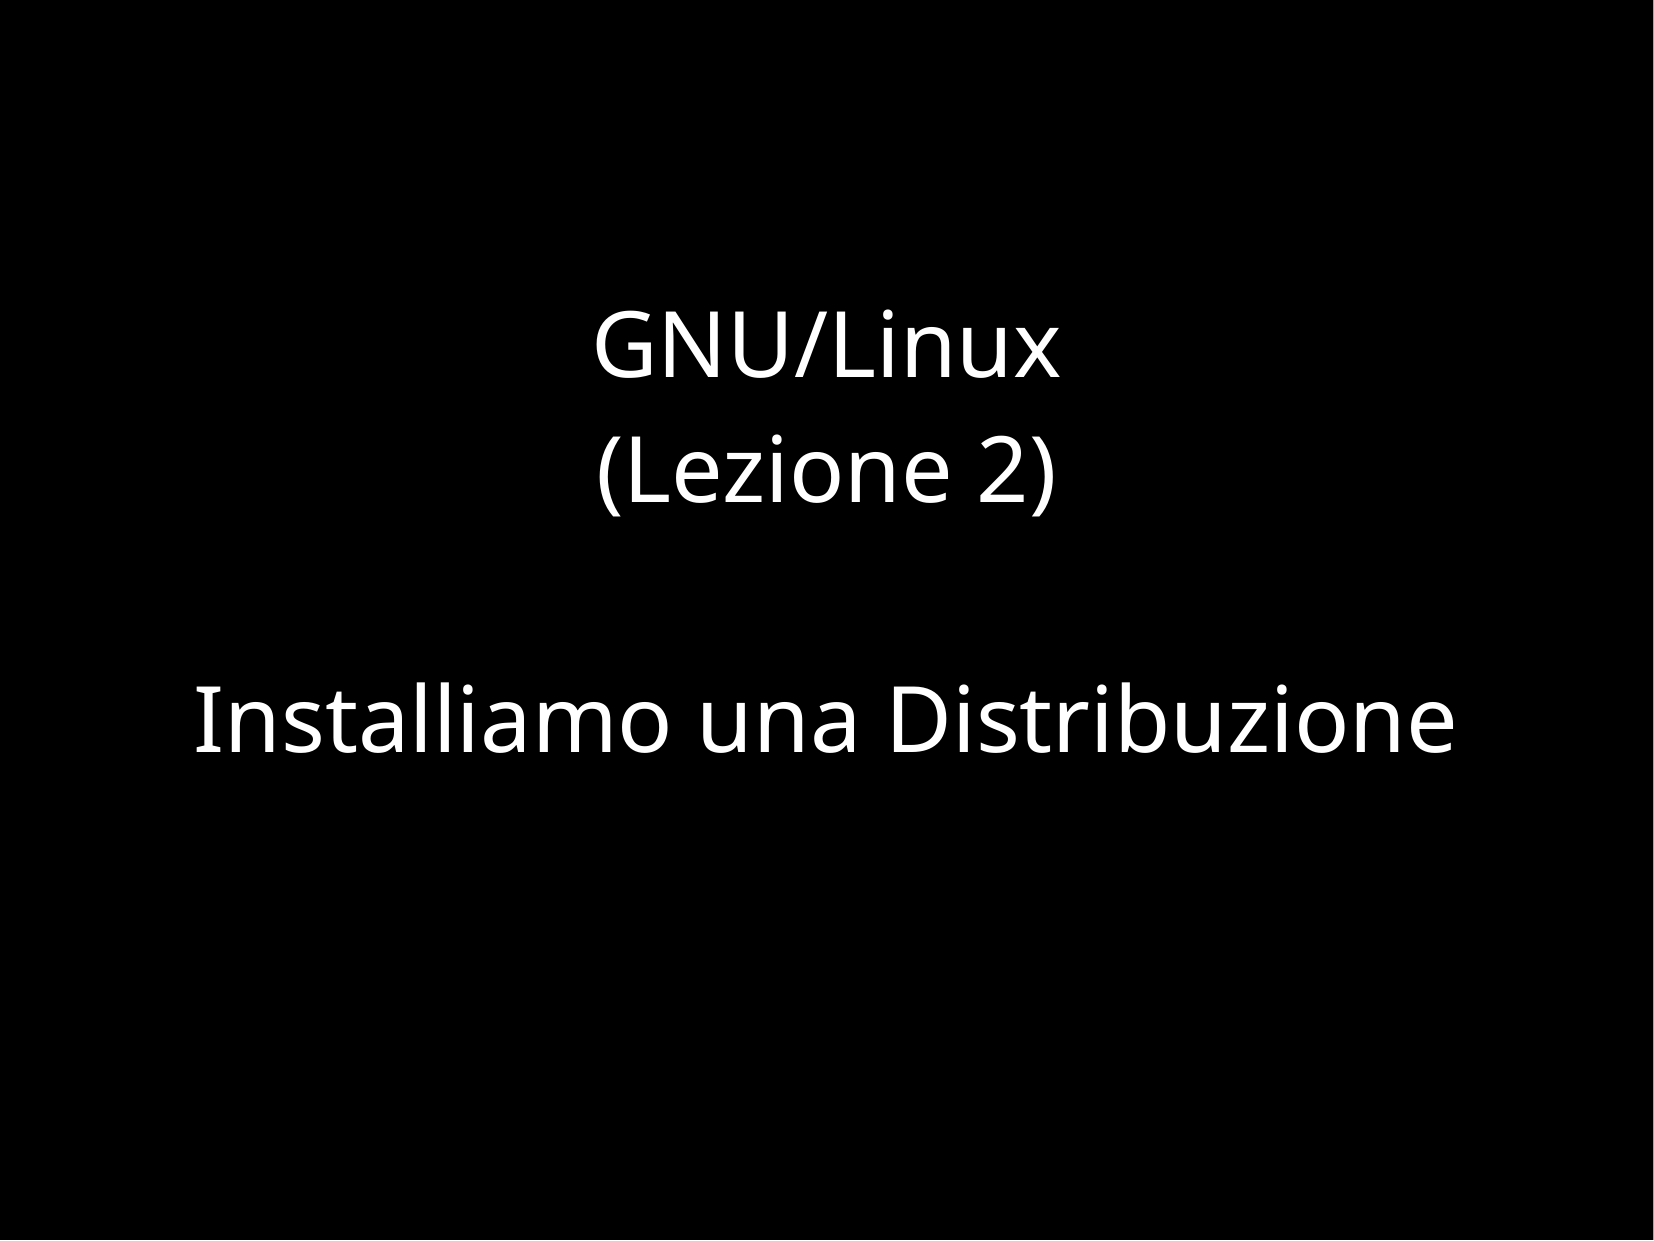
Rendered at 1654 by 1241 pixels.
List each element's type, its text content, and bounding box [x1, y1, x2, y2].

subtitle GNU/Linux (Lezione 2) Installiamo una Distribuzione [82, 49, 1571, 1010]
